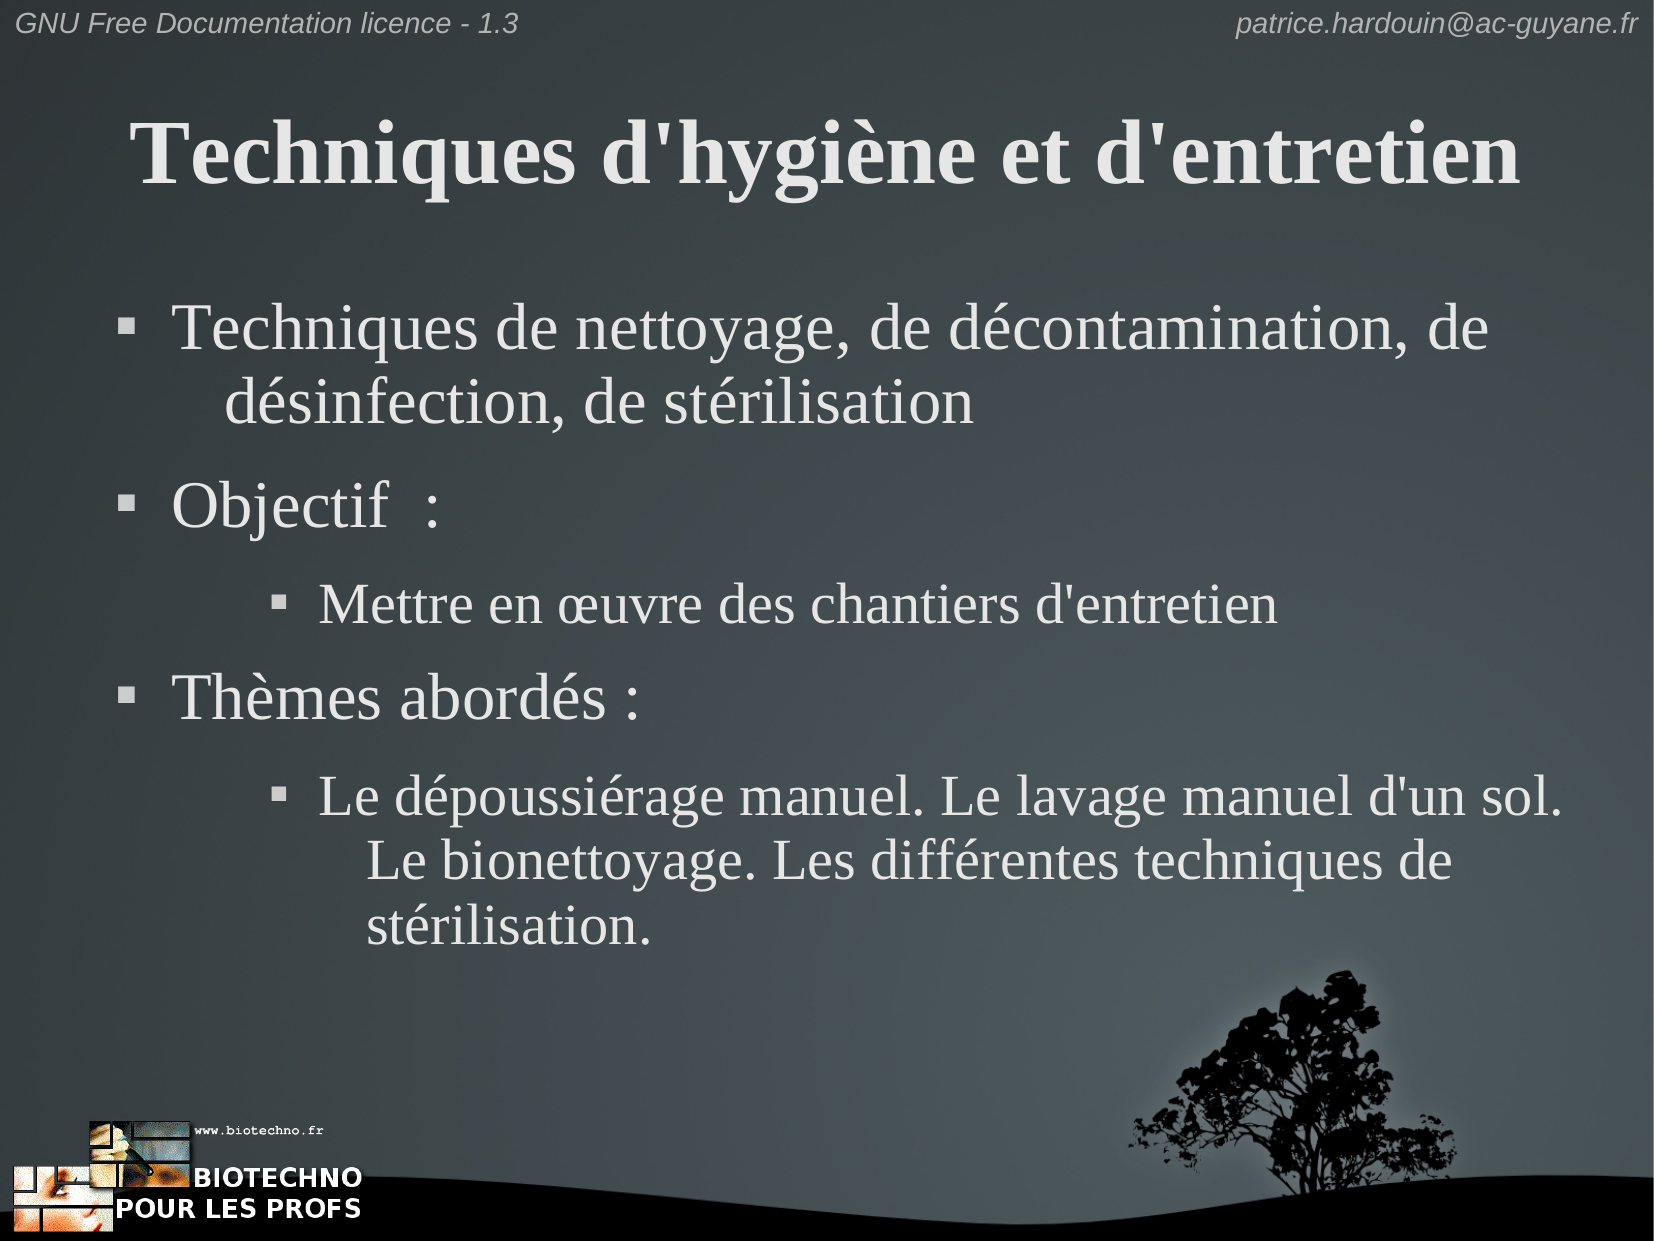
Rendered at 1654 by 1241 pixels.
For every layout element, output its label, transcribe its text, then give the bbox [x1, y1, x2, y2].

picture [0, 0, 1654, 1241]
list Techniques de nettoyage, de décontamination, de désinfection, de stérilisation Objectif : Mettre en œuvre des chantiers d'entretien Thèmes abordés : Le dépoussiérage manuel. Le lavage manuel d'un sol. Le bionettoyage. Les différentes techniques de stérilisation. [82, 290, 1571, 1113]
title Techniques d'hygiène et d'entretien [82, 49, 1571, 257]
